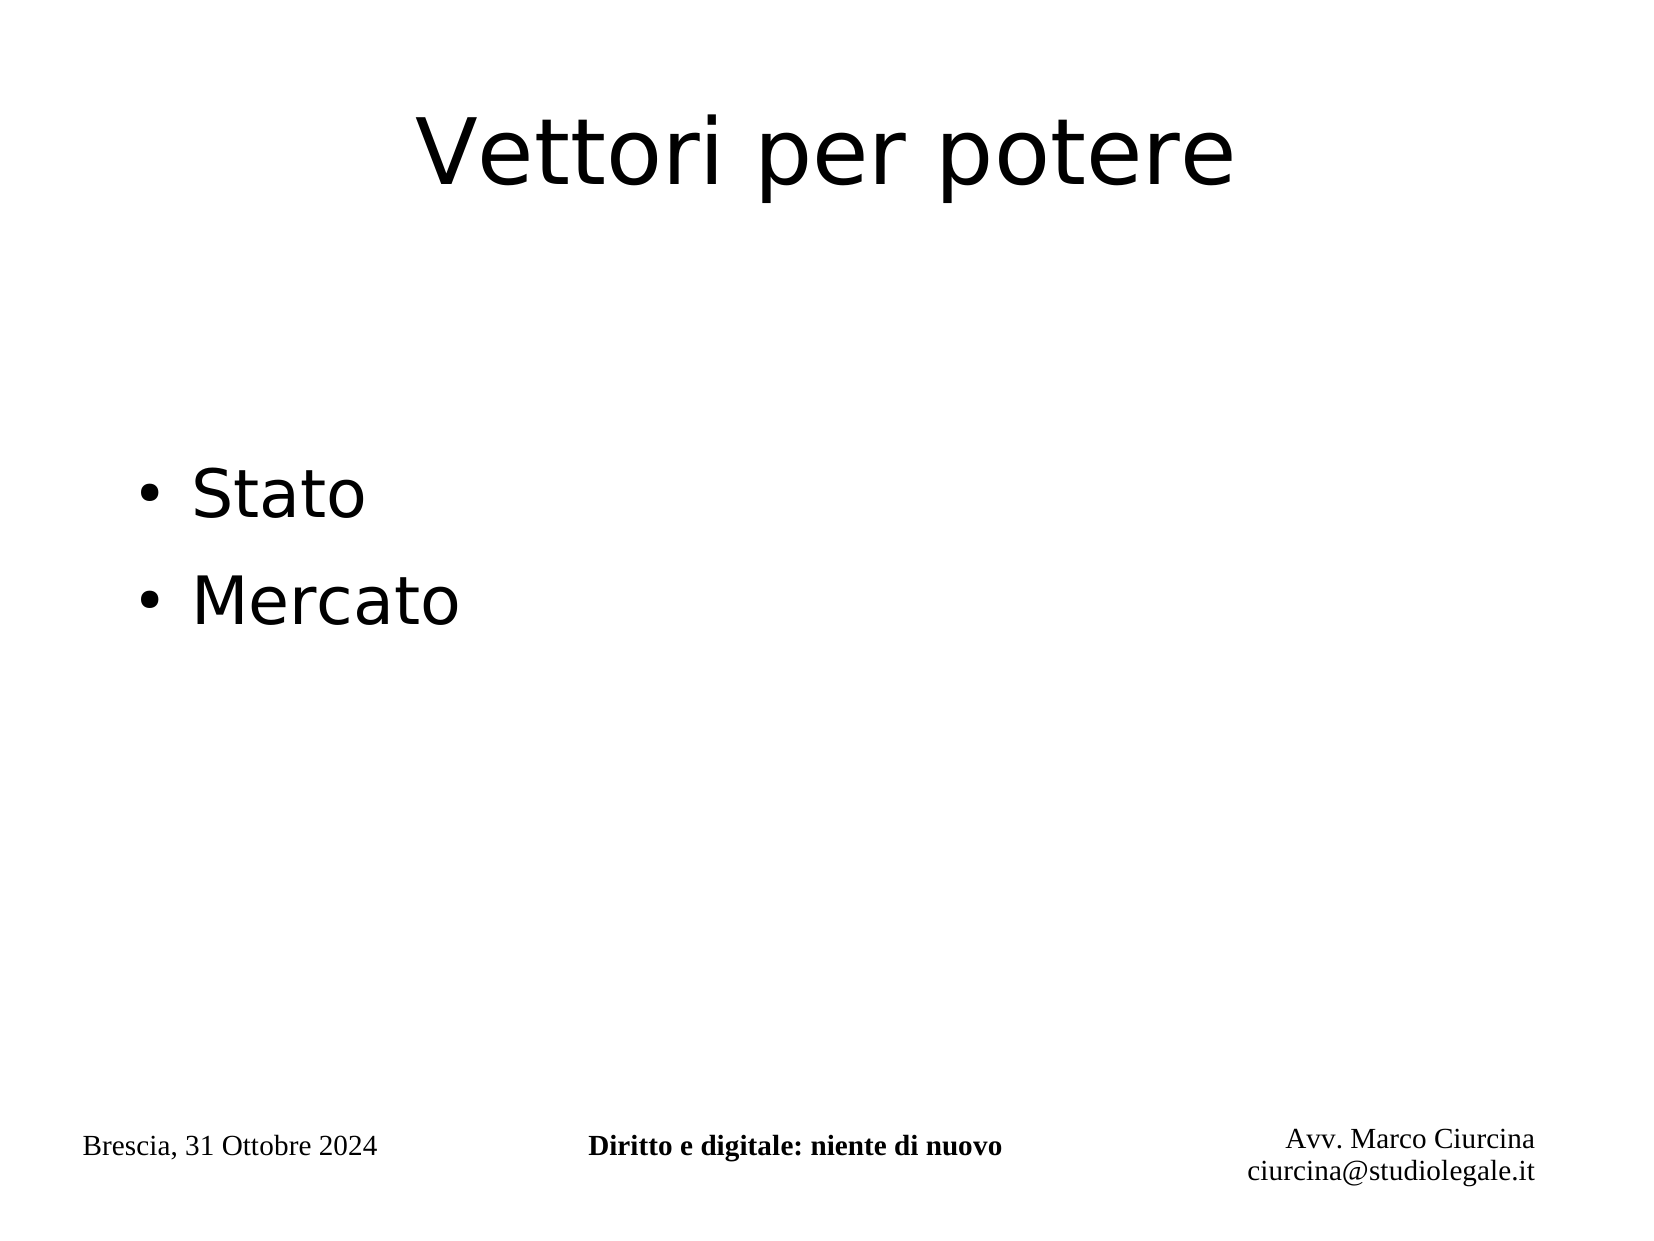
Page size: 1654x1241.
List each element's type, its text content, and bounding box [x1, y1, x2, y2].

list Stato Mercato [82, 290, 1571, 1109]
title Vettori per potere [82, 49, 1571, 257]
